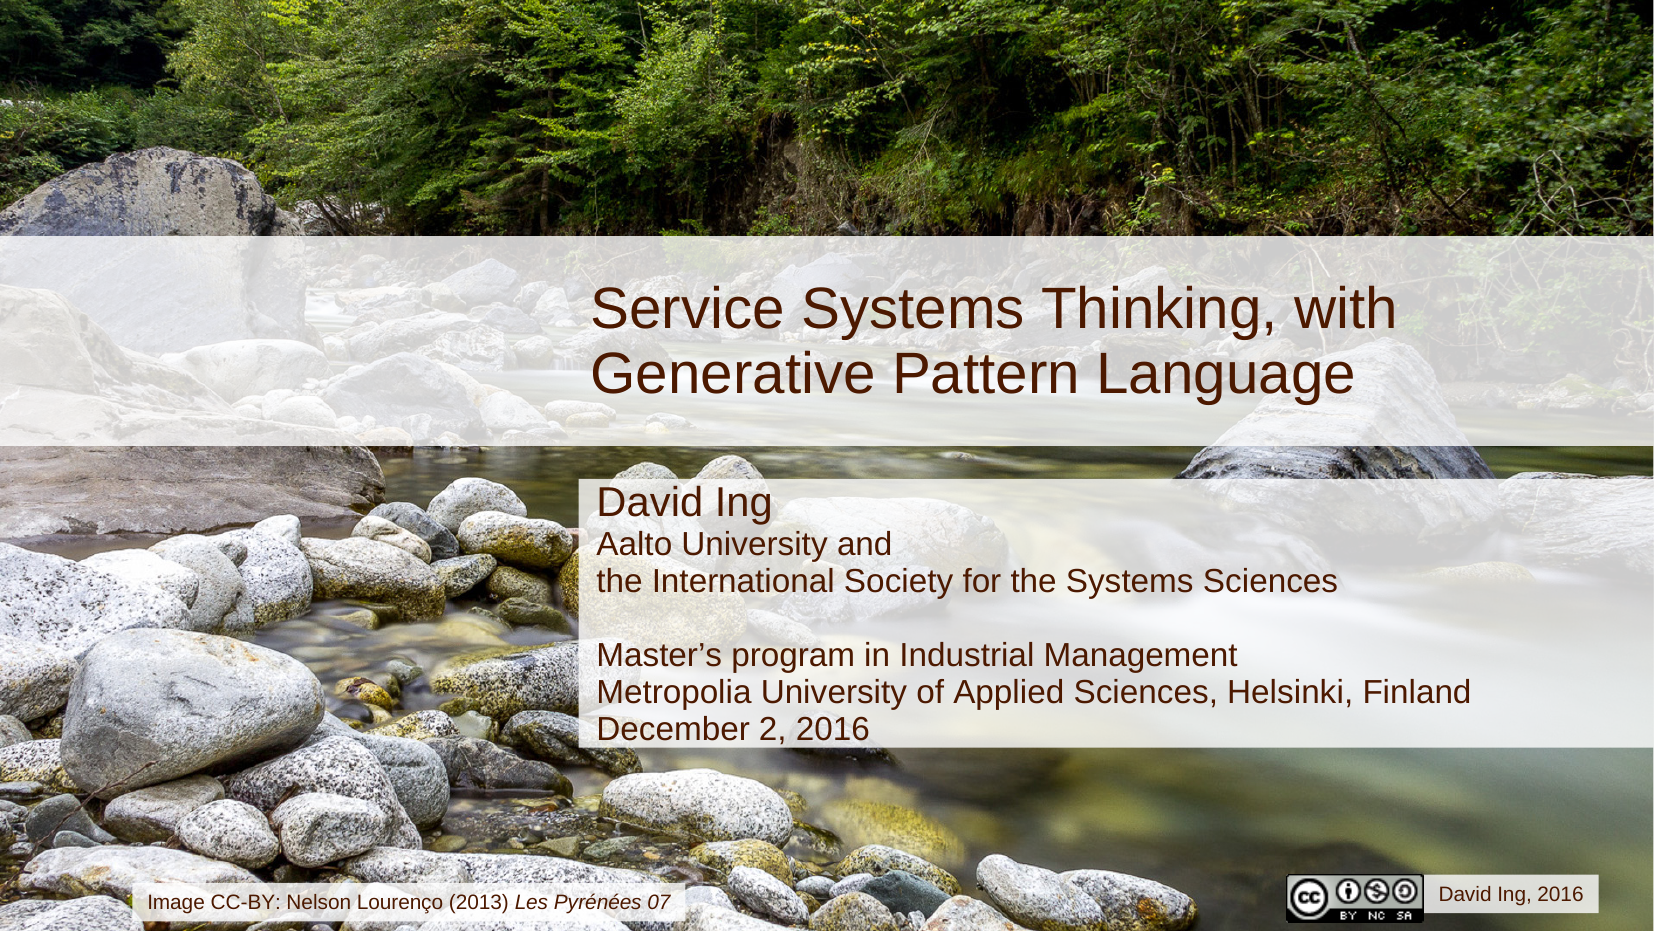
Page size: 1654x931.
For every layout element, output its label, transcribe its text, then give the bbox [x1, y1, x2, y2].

picture [0, 446, 1654, 931]
picture [0, 0, 1654, 236]
text_box David Ing, 2016 [1424, 874, 1599, 914]
list David Ing Aalto University and the International Society for the Systems Sciences Master’s program in Industrial Management Metropolia University of Applied Sciences, Helsinki, Finland December 2, 2016 [578, 478, 1654, 748]
title Service Systems Thinking, with Generative Pattern Language [0, 236, 1654, 446]
